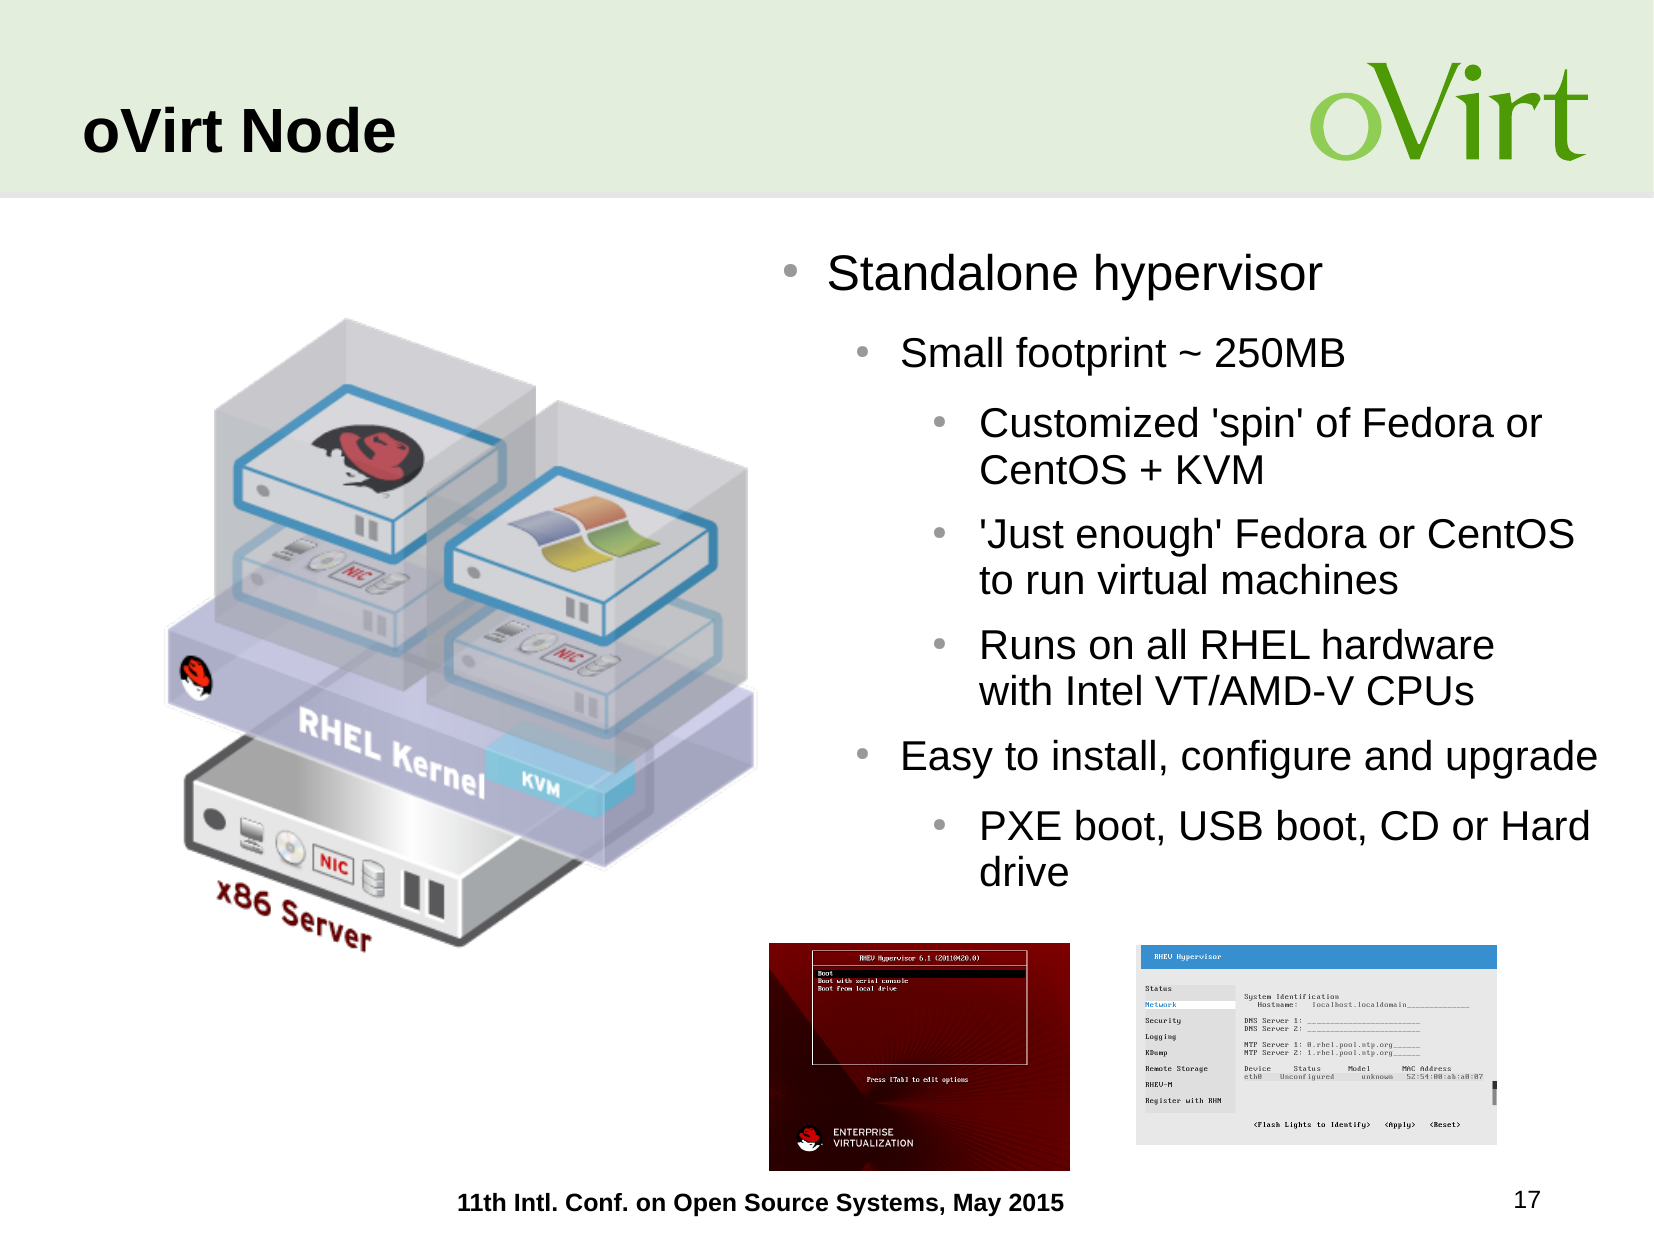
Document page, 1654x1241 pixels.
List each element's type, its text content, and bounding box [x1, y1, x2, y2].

picture [1136, 945, 1497, 1146]
picture [141, 317, 759, 966]
picture [769, 943, 1070, 1171]
list Standalone hypervisor Small footprint ~ 250MB Customized 'spin' of Fedora or CentOS + KVM 'Just enough' Fedora or CentOS to run virtual machines Runs on all RHEL hardware with Intel VT/AMD-V CPUs Easy to install, configure and upgrade PXE boot, USB boot, CD or Hard drive [766, 244, 1621, 940]
title oVirt Node [82, 37, 1571, 226]
